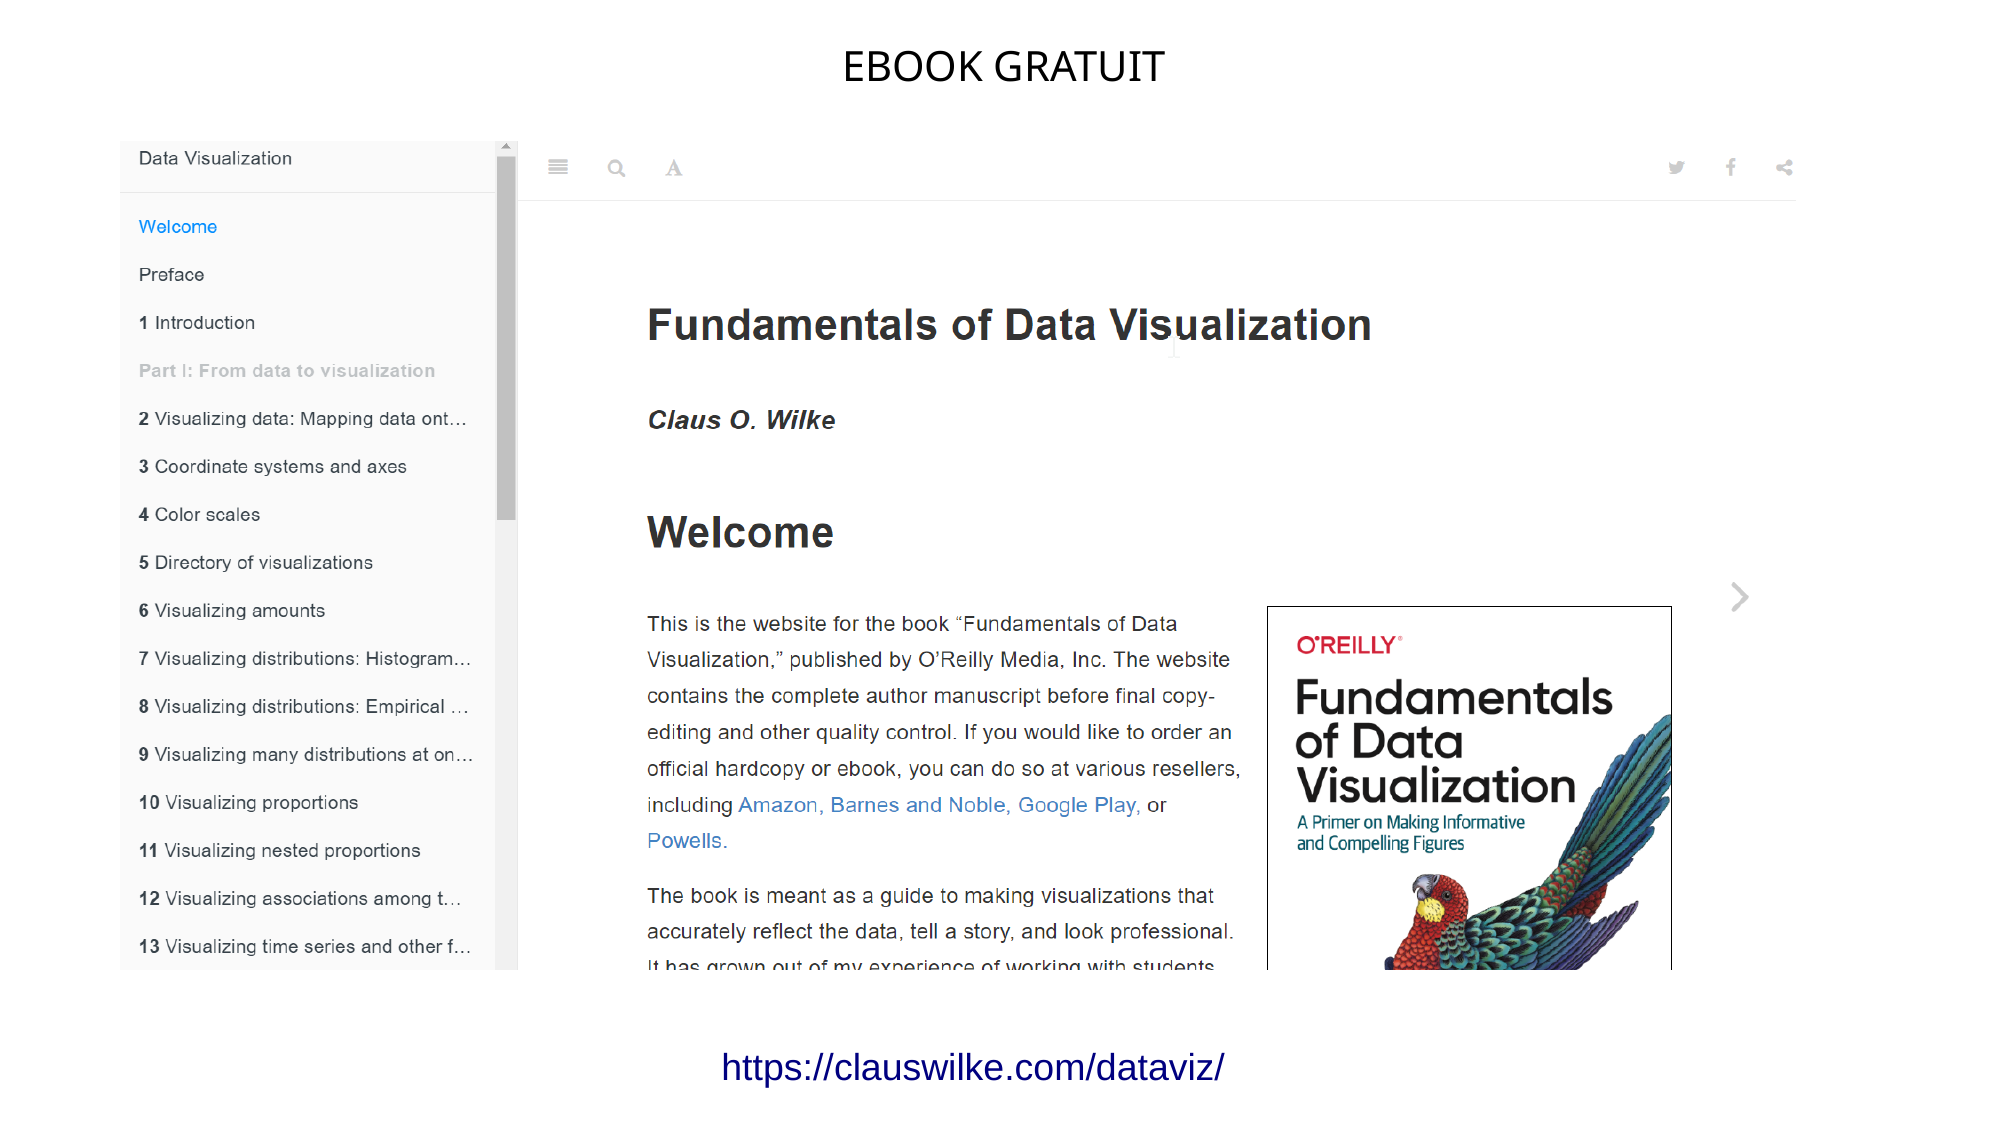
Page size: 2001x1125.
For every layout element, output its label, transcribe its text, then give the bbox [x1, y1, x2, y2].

text_box Ebook gratuit [0, 0, 2000, 130]
text_box https://clauswilke.com/dataviz/ [706, 1039, 1241, 1097]
picture [120, 141, 1796, 970]
